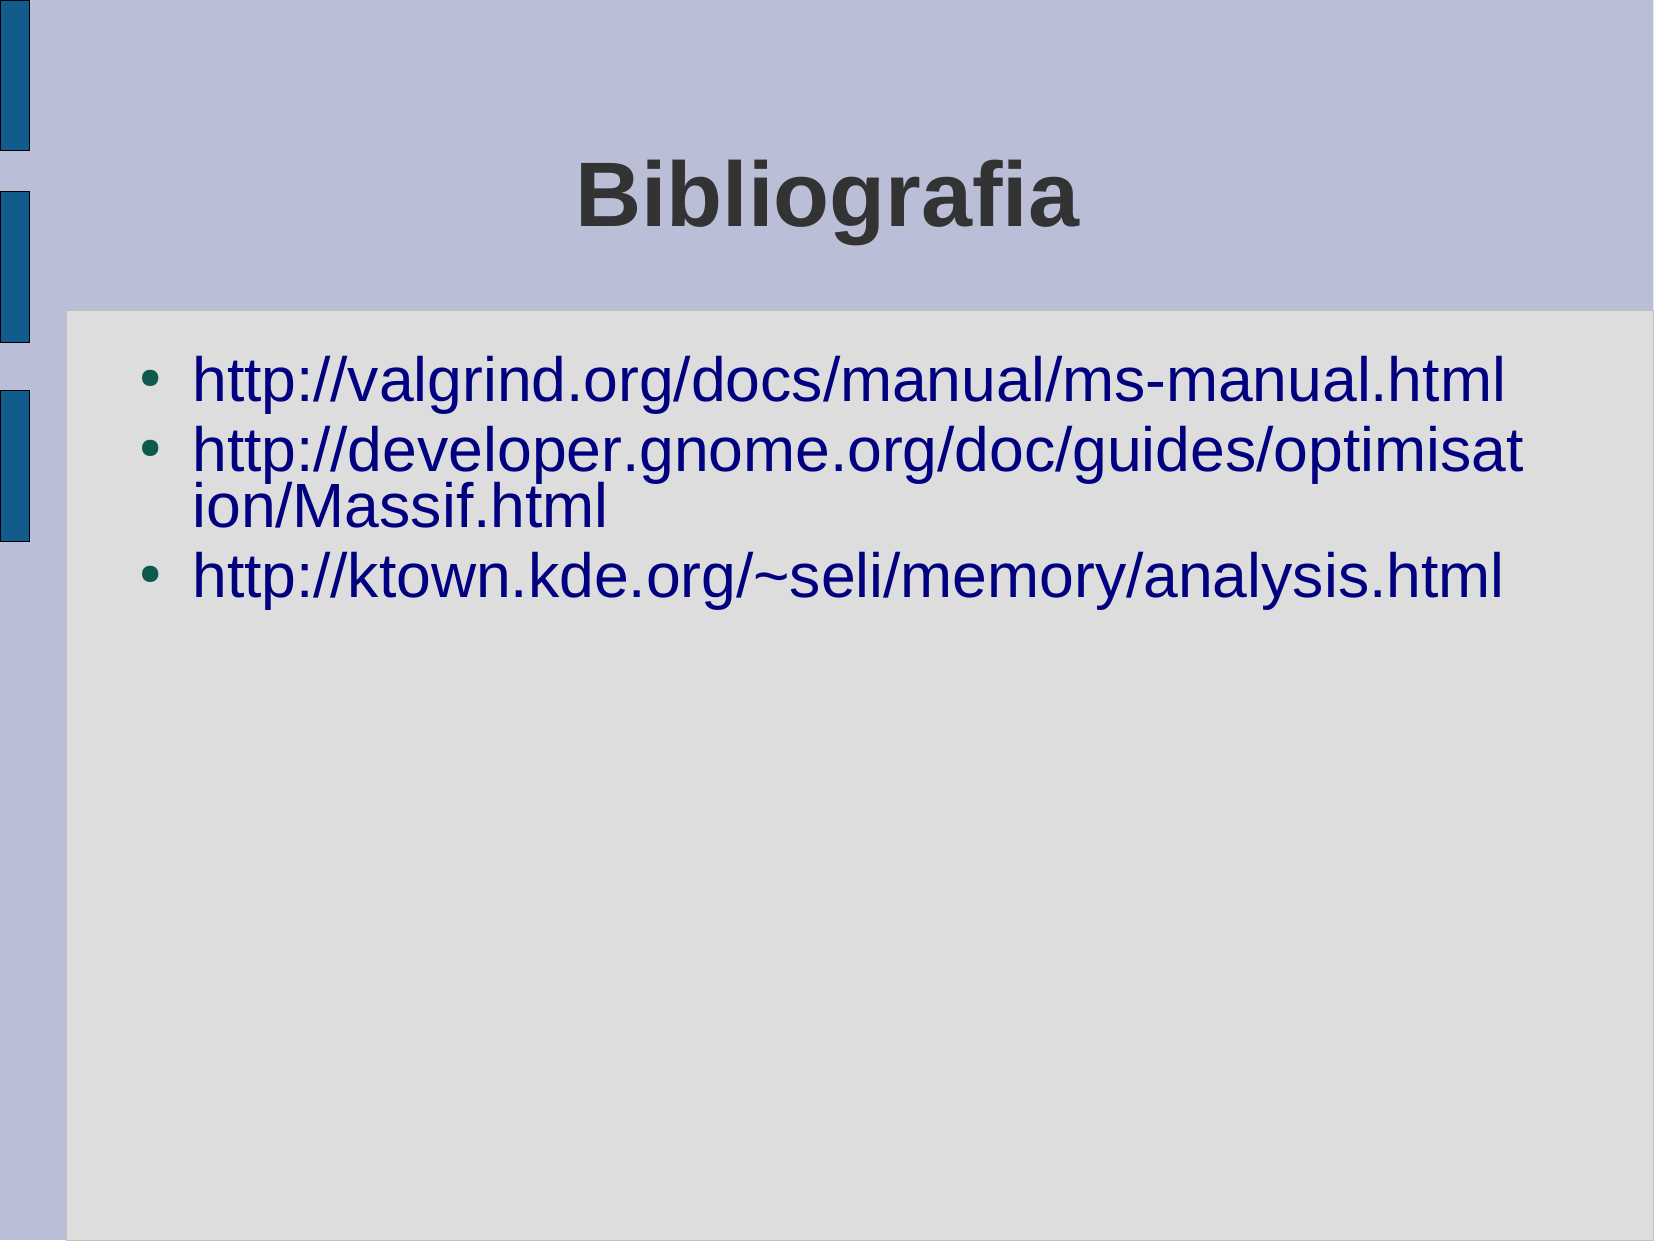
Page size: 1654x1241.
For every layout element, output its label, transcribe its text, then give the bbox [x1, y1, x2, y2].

title Bibliografia [121, 91, 1534, 299]
list http://valgrind.org/docs/manual/ms-manual.html http://developer.gnome.org/doc/guides/optimisation/Massif.html http://ktown.kde.org/~seli/memory/analysis.html [121, 344, 1534, 1127]
